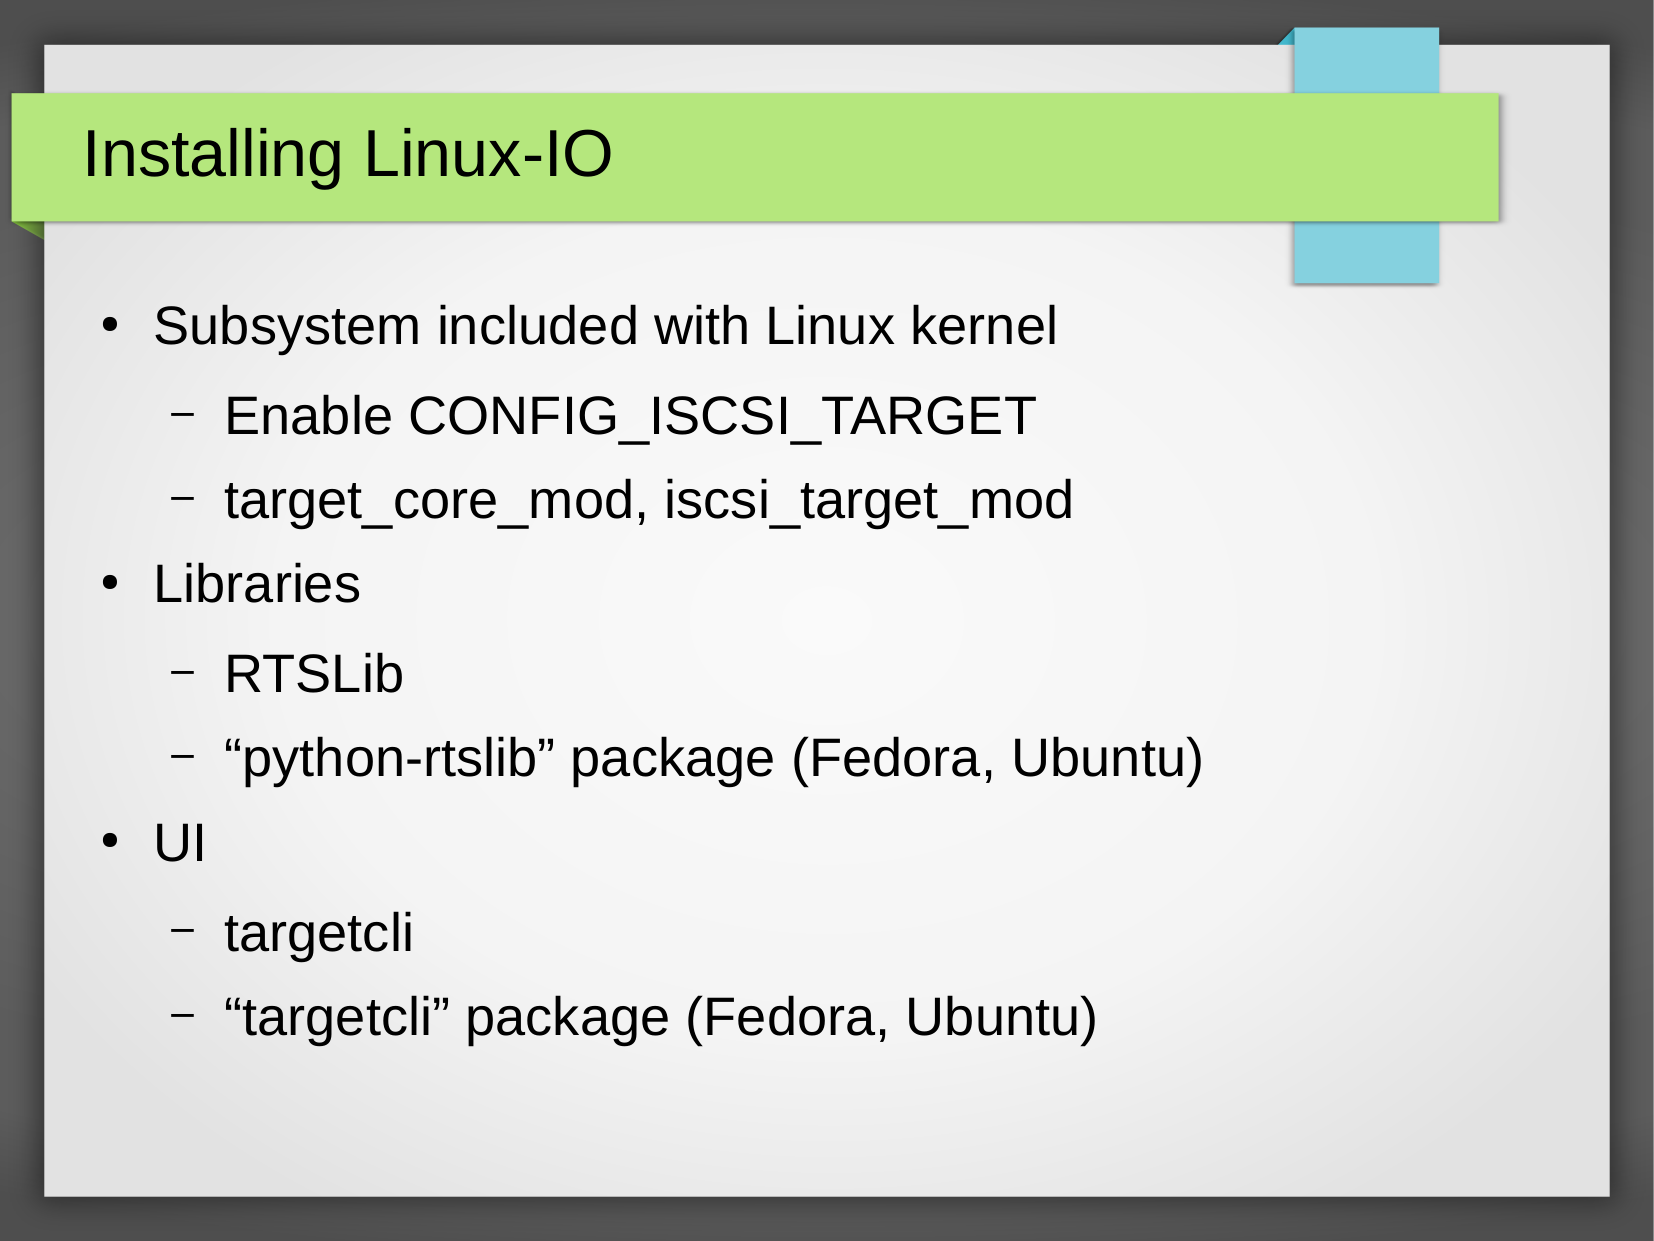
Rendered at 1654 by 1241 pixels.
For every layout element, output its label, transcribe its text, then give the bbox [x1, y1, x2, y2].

list Subsystem included with Linux kernel Enable CONFIG_ISCSI_TARGET target_core_mod, iscsi_target_mod Libraries RTSLib “python-rtslib” package (Fedora, Ubuntu) UI targetcli “targetcli” package (Fedora, Ubuntu) [82, 295, 1571, 1141]
title Installing Linux-IO [82, 94, 1264, 213]
picture [0, 0, 1654, 1241]
